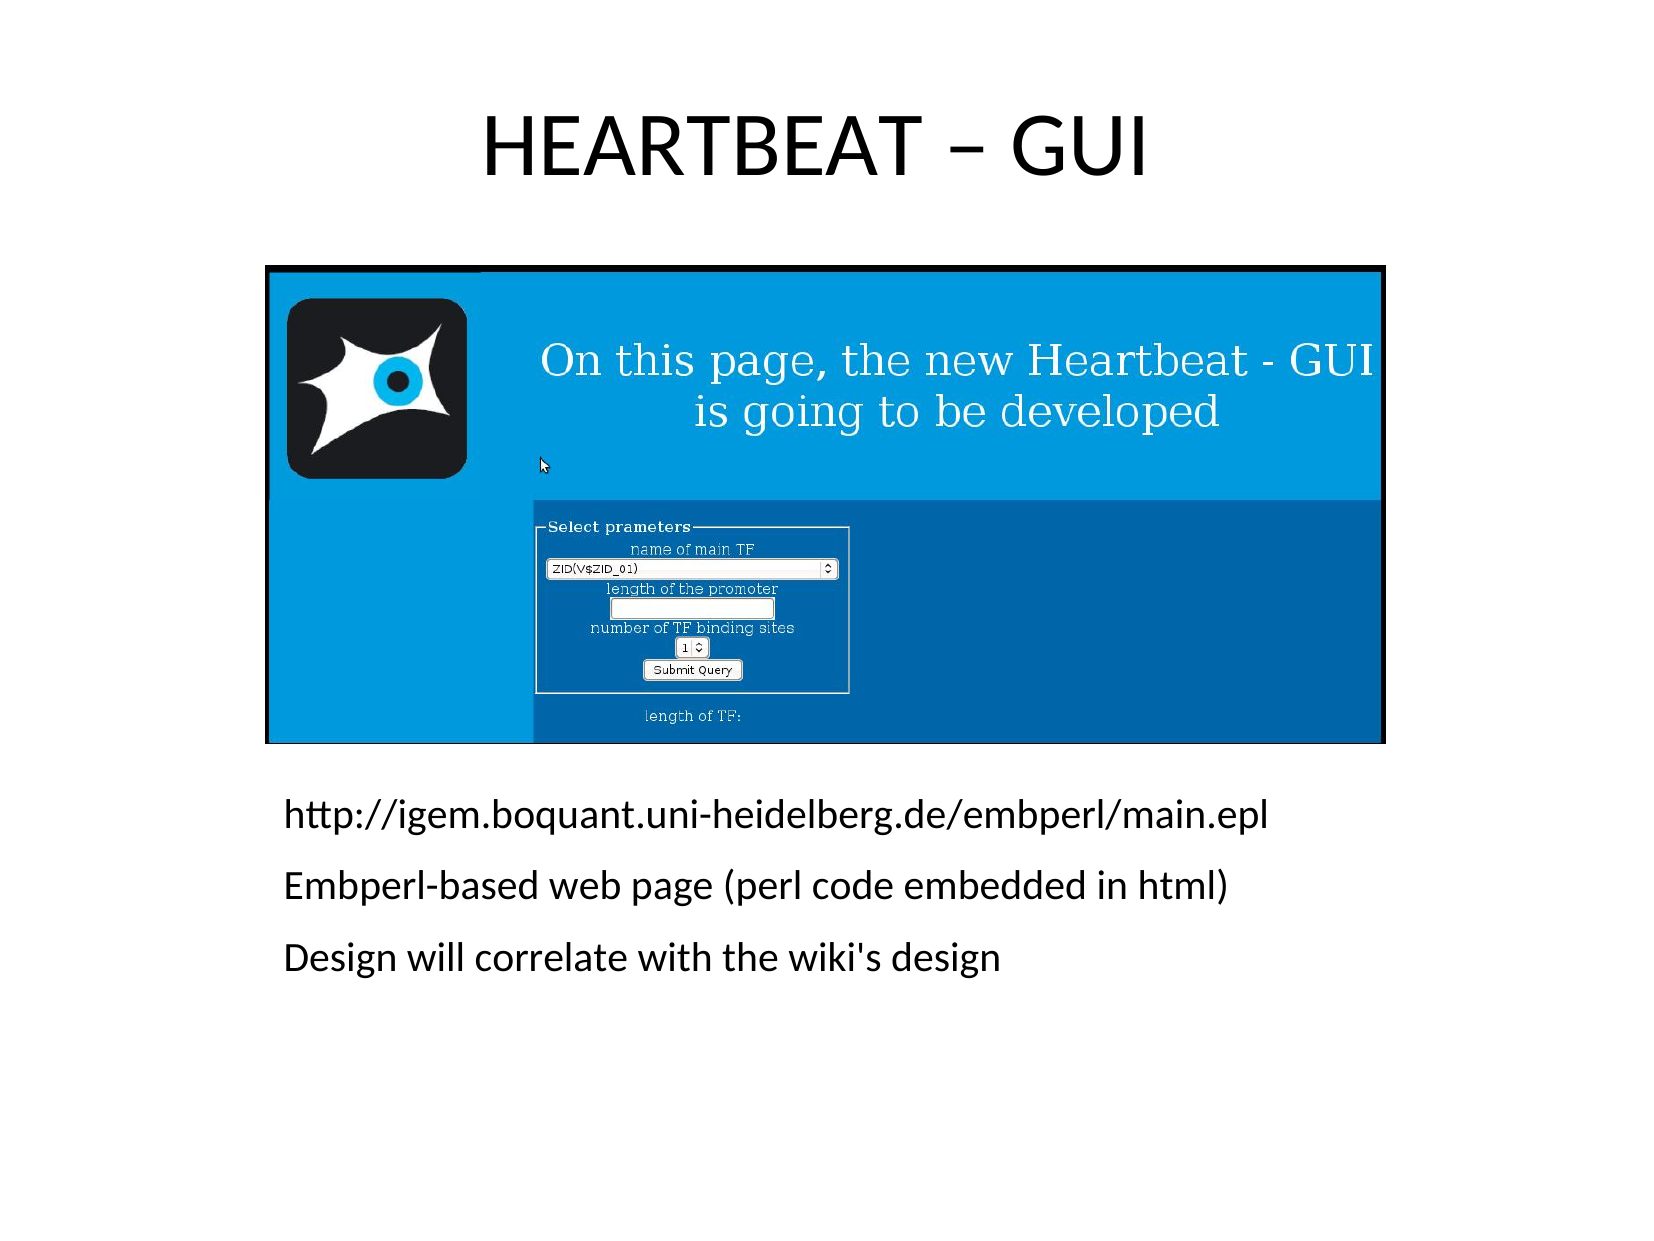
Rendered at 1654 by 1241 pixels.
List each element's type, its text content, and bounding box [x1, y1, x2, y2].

list http://igem.boquant.uni-heidelberg.de/embperl/main.epl Embperl-based web page (perl code embedded in html) Design will correlate with the wiki's design [265, 797, 1388, 1168]
title HEARTBEAT – GUI [82, 49, 1571, 257]
picture [265, 265, 1386, 744]
